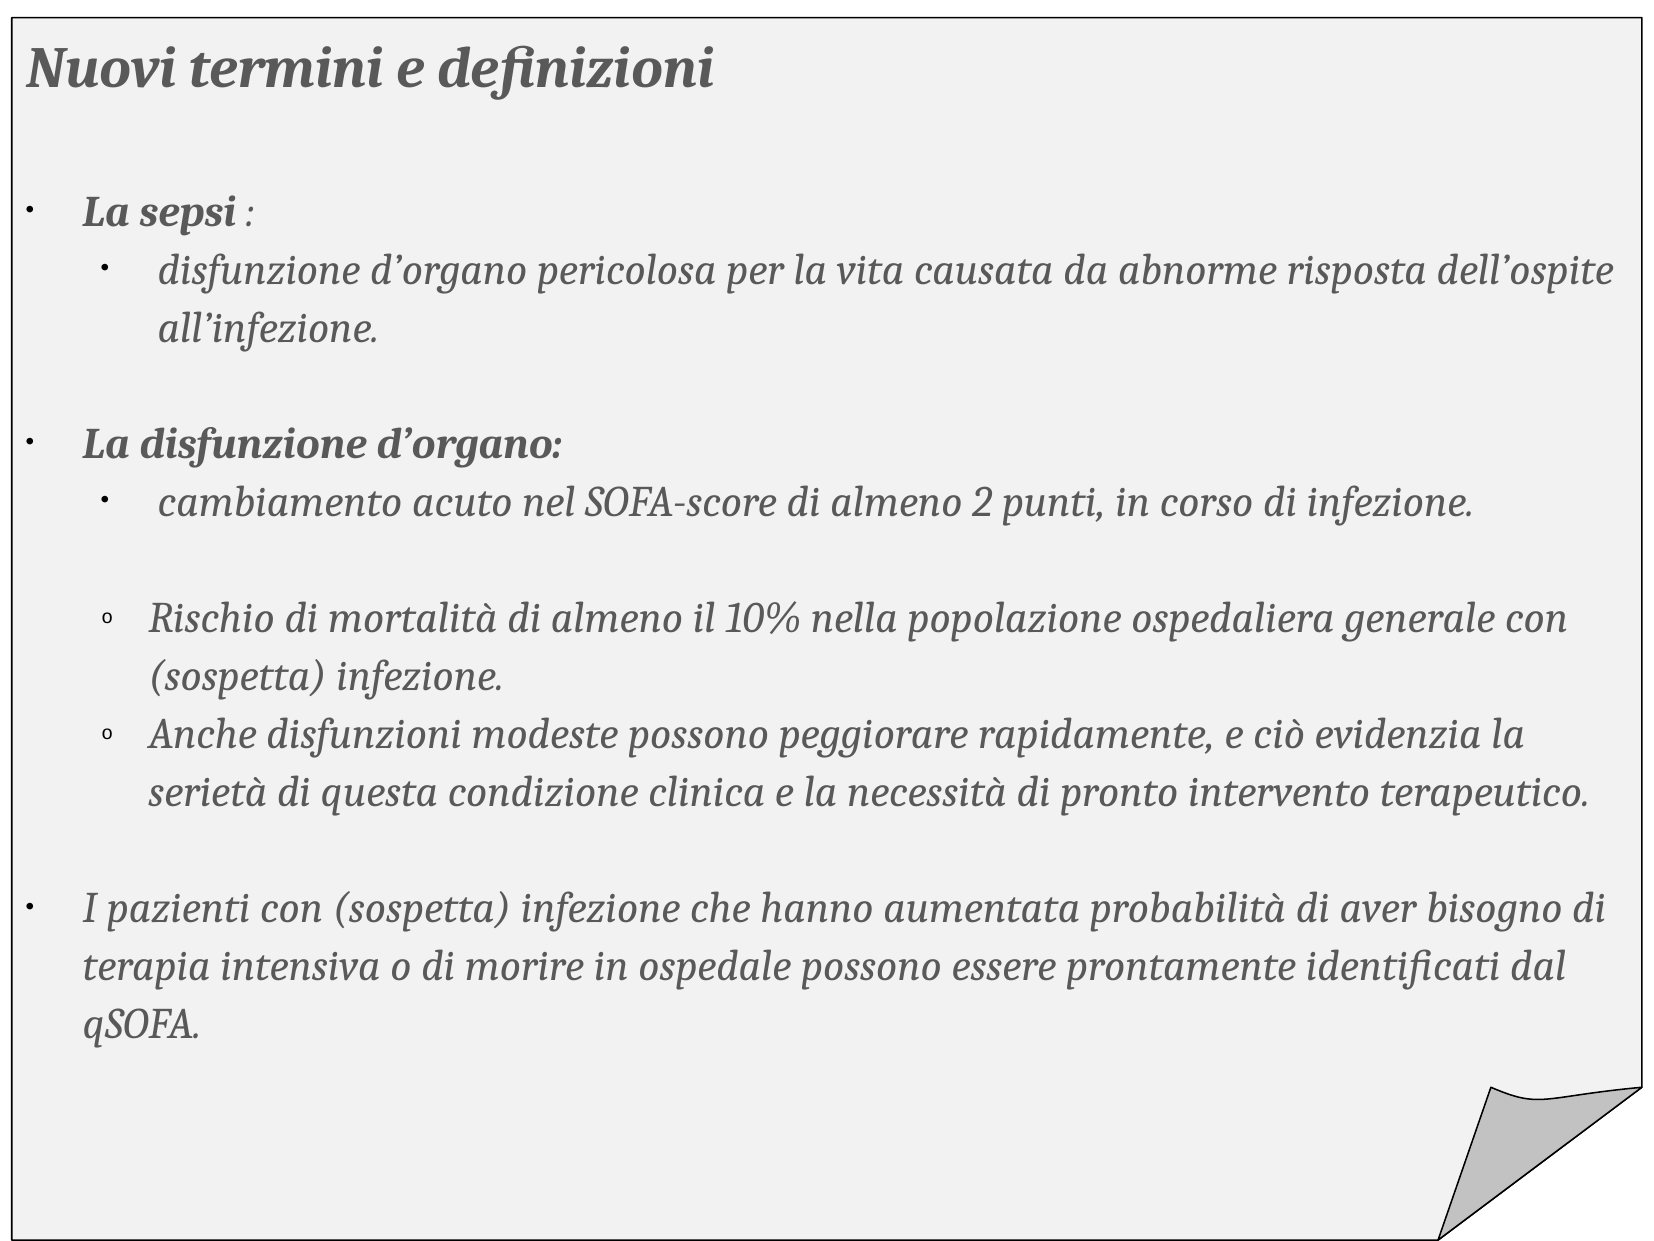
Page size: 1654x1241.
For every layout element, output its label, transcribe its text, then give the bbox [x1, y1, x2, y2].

text_box Nuovi termini e definizioni La sepsi : disfunzione d’organo pericolosa per la vita causata da abnorme risposta dell’ospite all’infezione. La disfunzione d’organo: cambiamento acuto nel SOFA-score di almeno 2 punti, in corso di infezione. Rischio di mortalità di almeno il 10% nella popolazione ospedaliera generale con (sospetta) infezione. Anche disfunzioni modeste possono peggiorare rapidamente, e ciò evidenzia la serietà di questa condizione clinica e la necessità di pronto intervento terapeutico. I pazienti con (sospetta) infezione che hanno aumentata probabilità di aver bisogno di terapia intensiva o di morire in ospedale possono essere prontamente identificati dal qSOFA. [11, 17, 1642, 1241]
